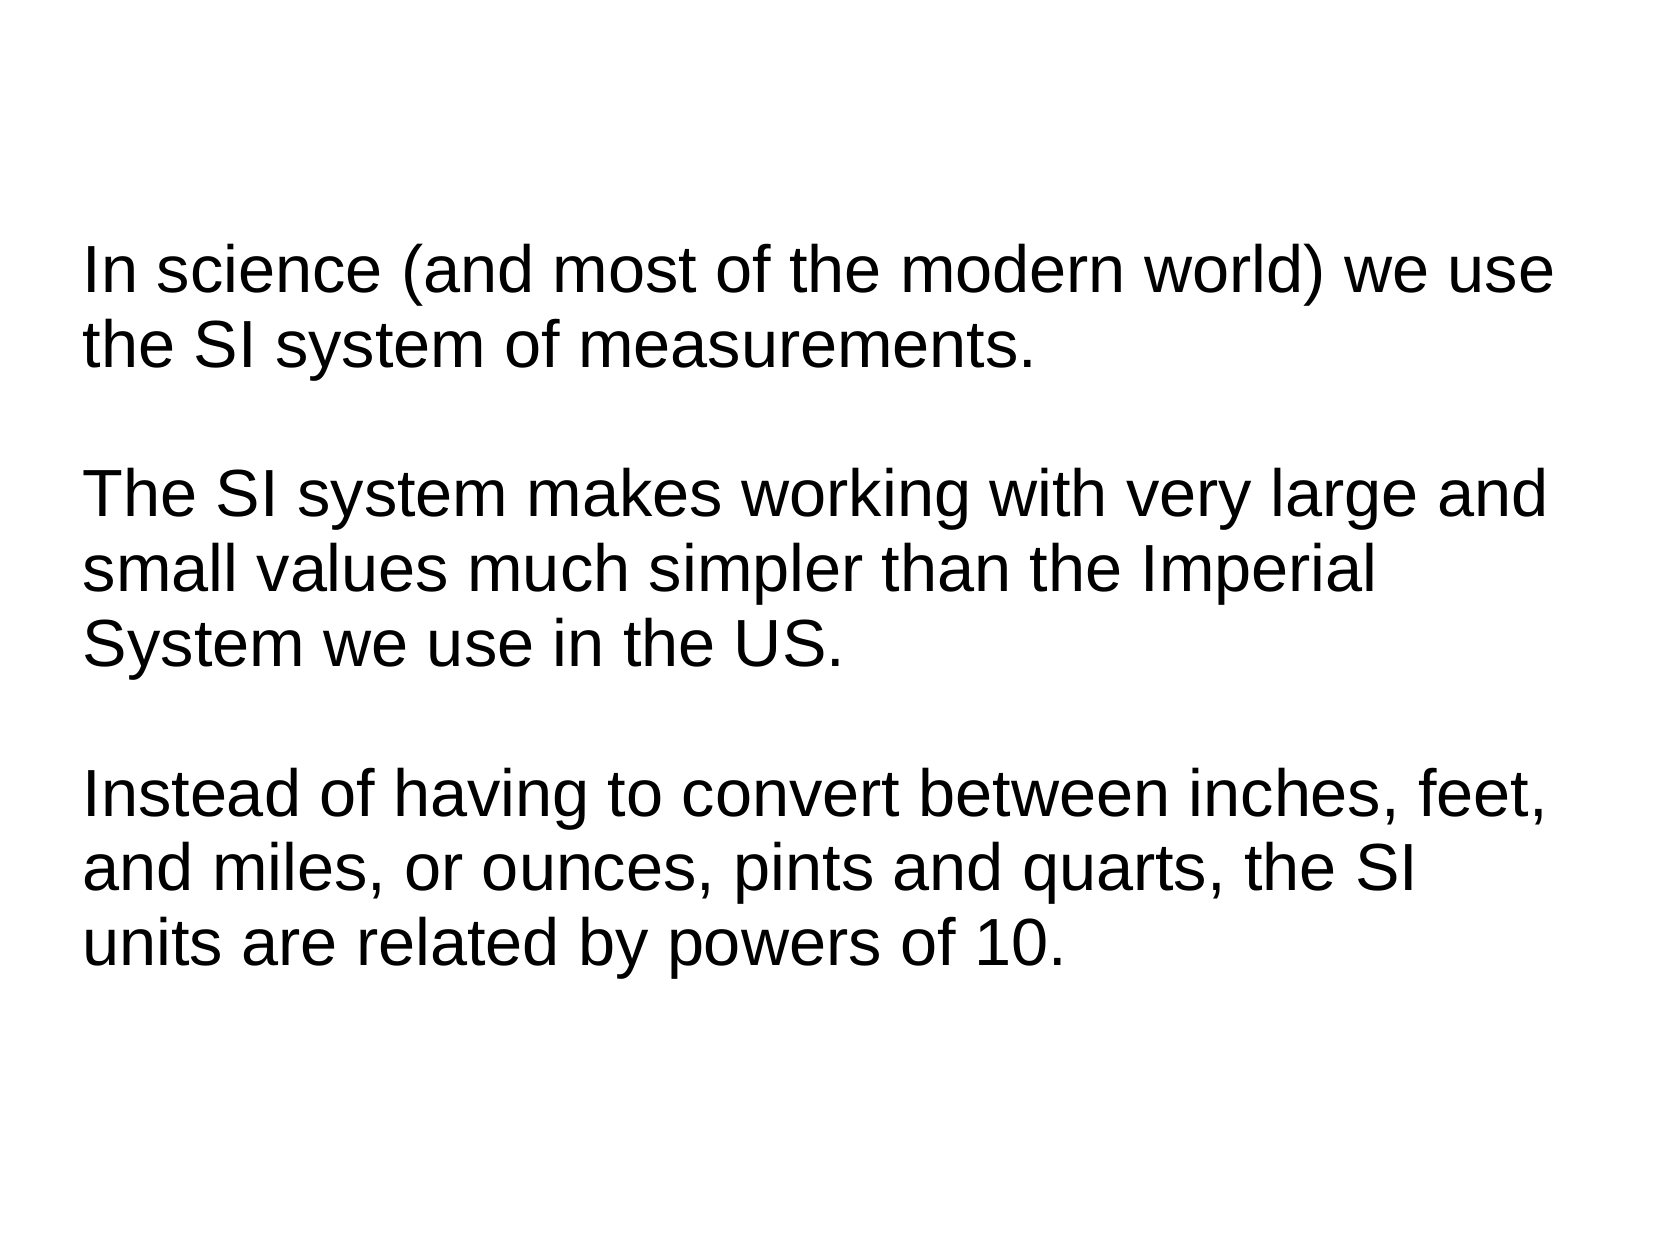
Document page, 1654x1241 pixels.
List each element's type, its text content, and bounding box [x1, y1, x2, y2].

subtitle In science (and most of the modern world) we use the SI system of measurements. The SI system makes working with very large and small values much simpler than the Imperial System we use in the US. Instead of having to convert between inches, feet, and miles, or ounces, pints and quarts, the SI units are related by powers of 10. [82, 49, 1571, 1163]
